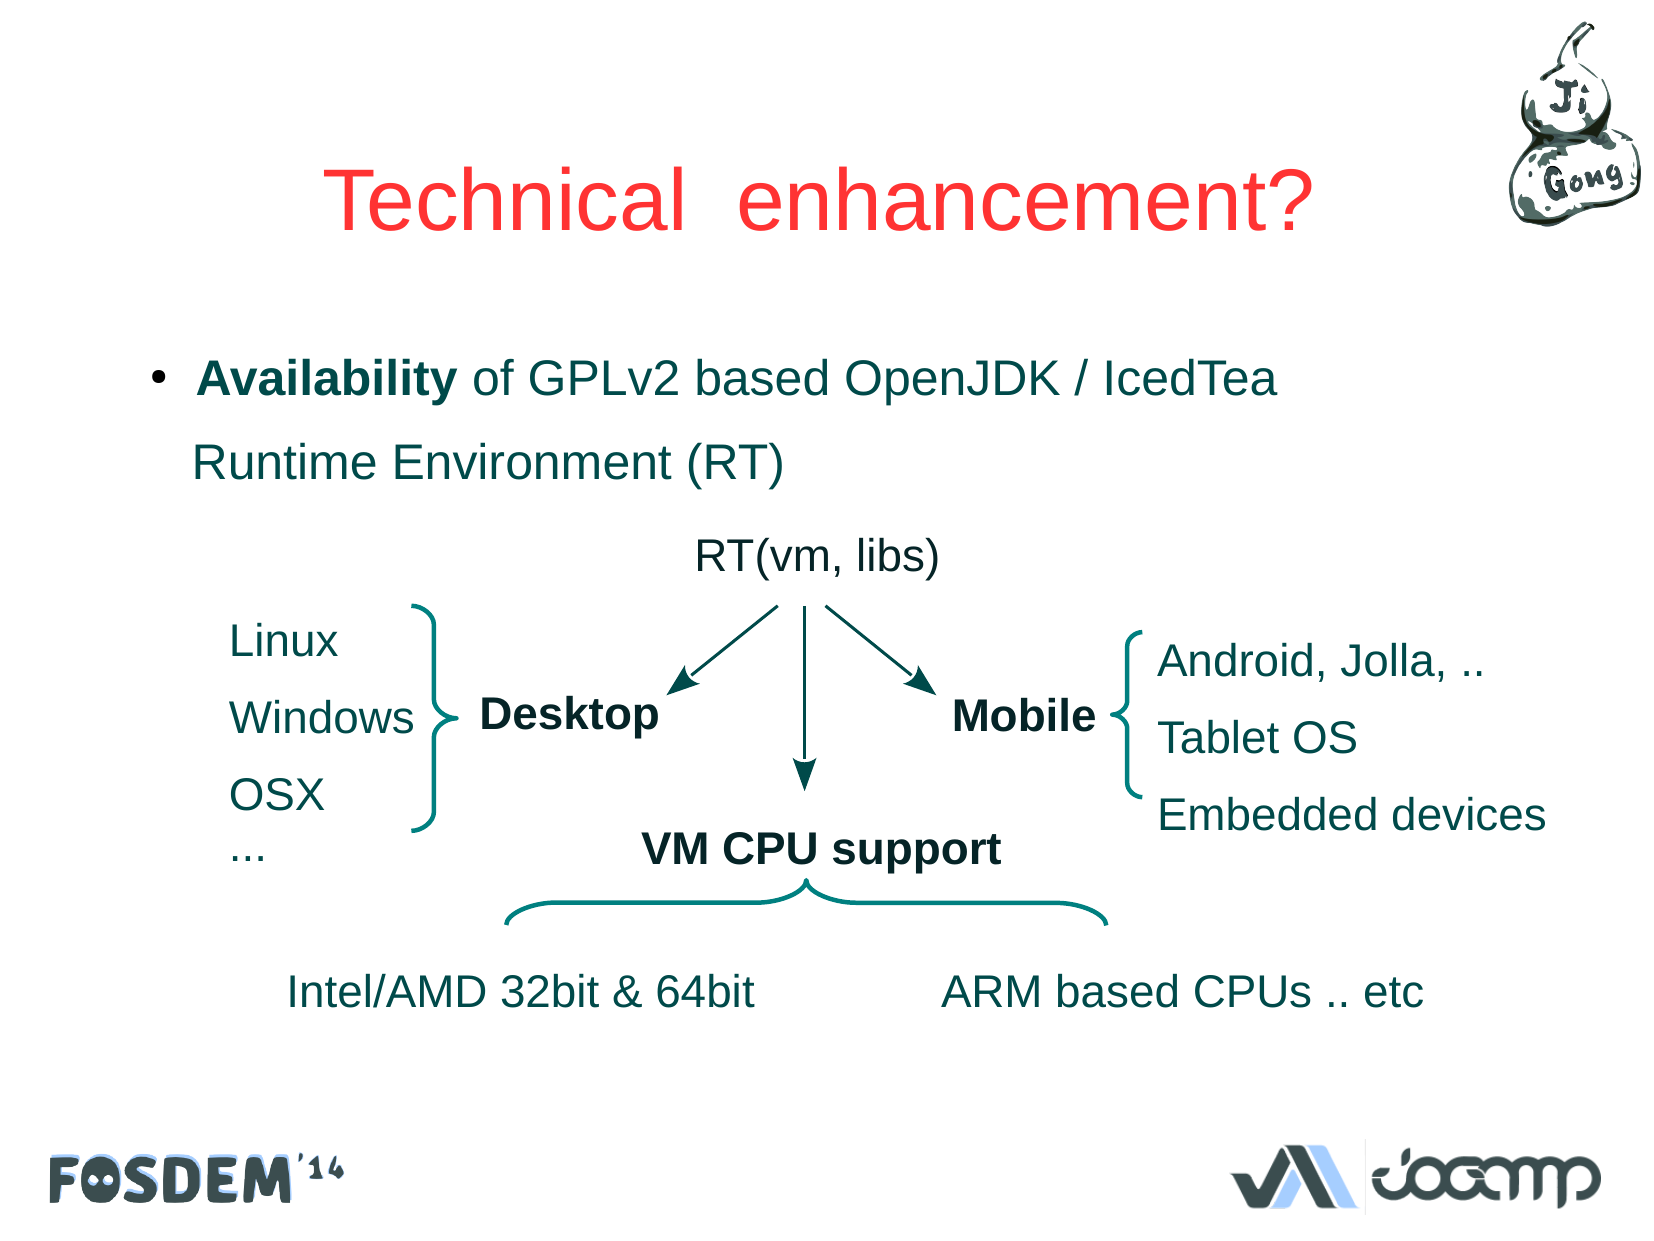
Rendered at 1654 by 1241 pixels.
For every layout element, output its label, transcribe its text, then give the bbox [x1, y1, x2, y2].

text_box Android, Jolla, .. Tablet OS Embedded devices [1142, 602, 1648, 899]
text_box Desktop [498, 680, 712, 747]
text_box Mobile [1122, 682, 1193, 749]
picture [1228, 1139, 1601, 1215]
title Technical enhancement? [66, 130, 1573, 269]
picture [0, 914, 400, 1241]
text_box Mobile [937, 682, 1124, 749]
picture [1425, 19, 1654, 228]
text_box ARM based CPUs .. etc [926, 932, 1540, 999]
text_box Availability of GPLv2 based OpenJDK / IcedTea Runtime Environment (RT) [135, 315, 1606, 529]
text_box VM CPU support [626, 815, 1090, 882]
text_box Intel/AMD 32bit & 64bit [271, 932, 857, 999]
text_box Linux Windows OSX ... [214, 581, 498, 853]
text_box RT(vm, libs) [675, 523, 961, 615]
